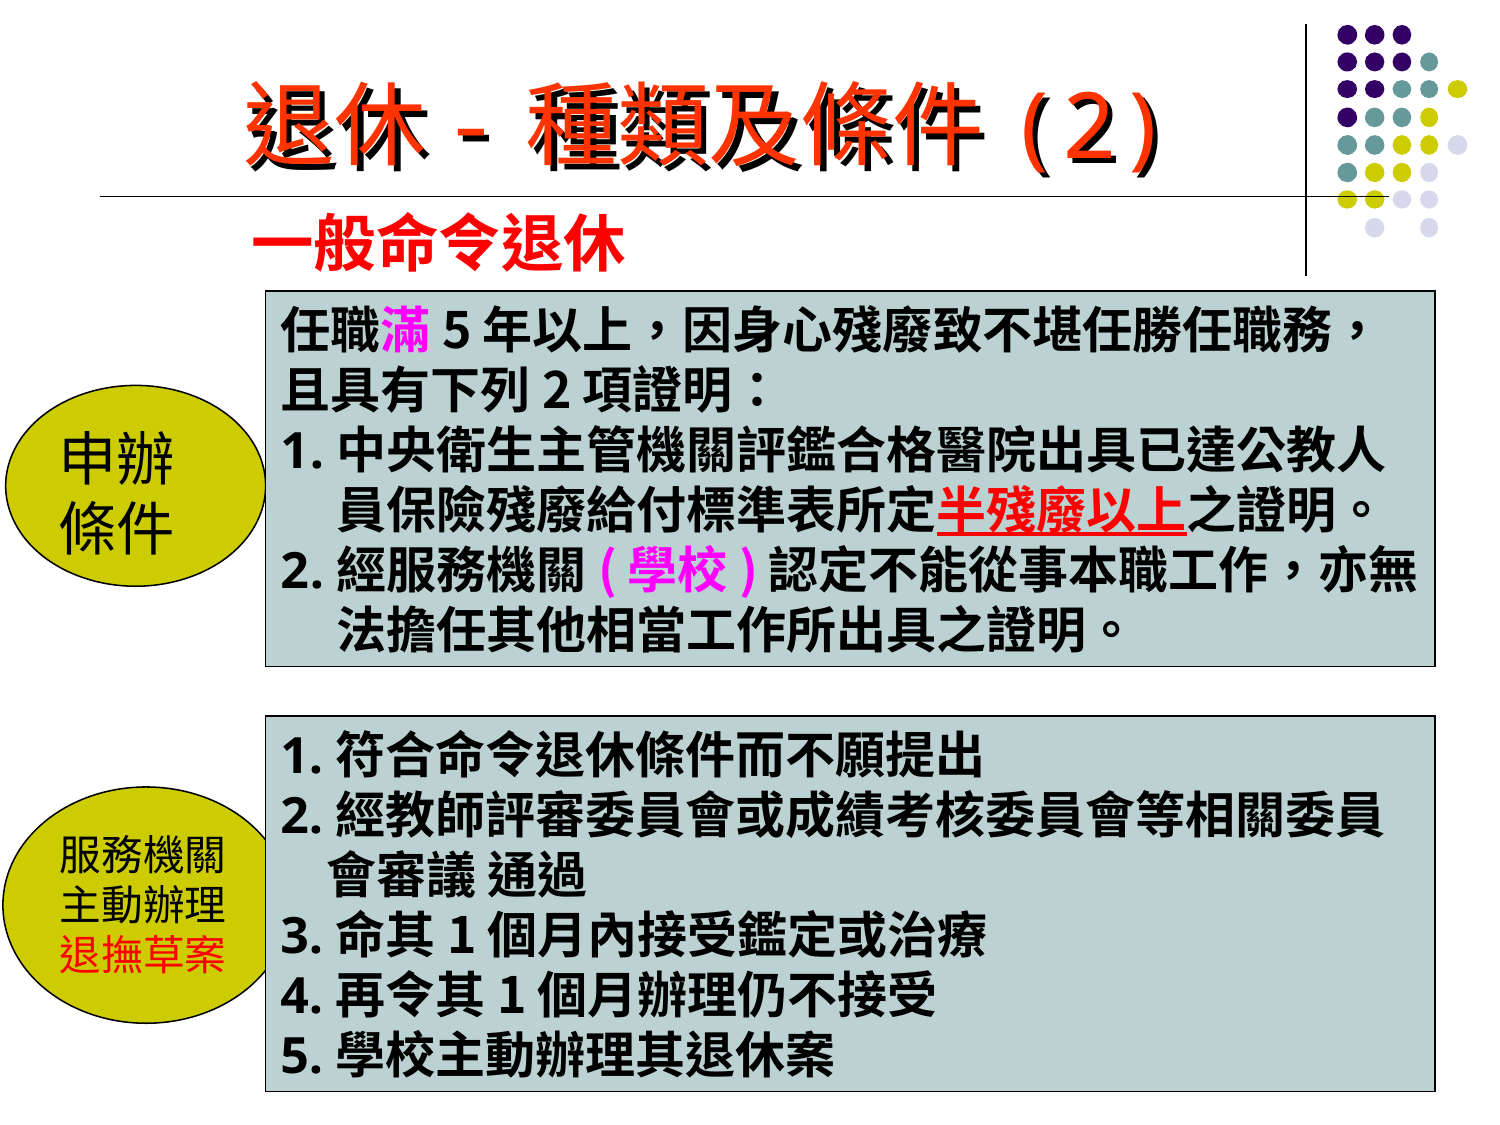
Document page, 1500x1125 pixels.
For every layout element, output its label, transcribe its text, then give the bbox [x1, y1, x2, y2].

list 一般命令退休 [64, 196, 1459, 1047]
text_box 任職滿5年以上，因身心殘廢致不堪任勝任職務， 且具有下列2項證明： 中央衛生主管機關評鑑合格醫院出具已達公教人員保險殘廢給付標準表所定半殘廢以上之證明。 經服務機關(學校)認定不能從事本職工作，亦無法擔任其他相當工作所出具之證明。 [265, 290, 1436, 667]
title 退休-種類及條件(2) [88, 30, 1326, 185]
text_box 服務機關主動辦理 退撫草案 [2, 808, 64, 1002]
text_box 1.符合命令退休條件而不願提出 2.經教師評審委員會或成績考核委員會等相關委員 會審議 通過 3.命其1個月內接受鑑定或治療 4.再令其1個月辦理仍不接受 5.學校主動辦理其退休案 [265, 716, 1436, 1092]
text_box 申辦條件 [5, 402, 64, 570]
